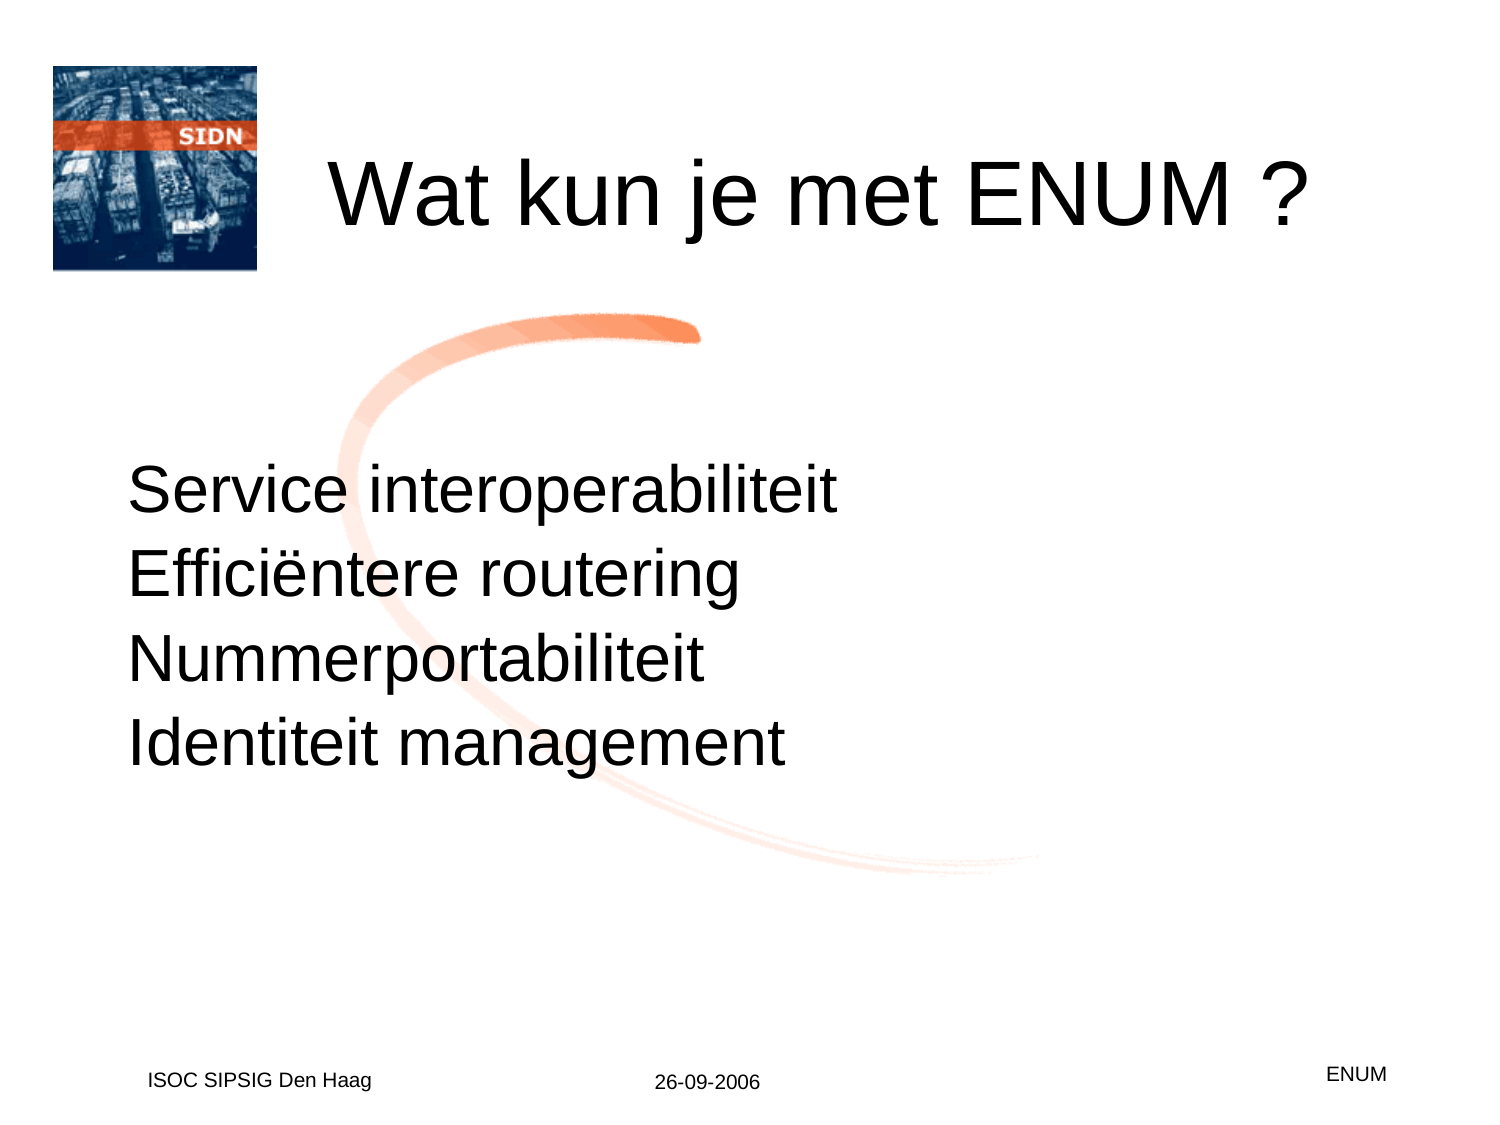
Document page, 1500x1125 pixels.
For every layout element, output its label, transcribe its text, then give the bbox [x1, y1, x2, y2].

title Wat kun je met ENUM ? [312, 99, 1382, 288]
list Service interoperabiliteit Efficiëntere routering Nummerportabiliteit Identiteit management [112, 444, 1382, 1000]
picture [53, 0, 1371, 444]
picture [112, 1000, 1371, 1120]
